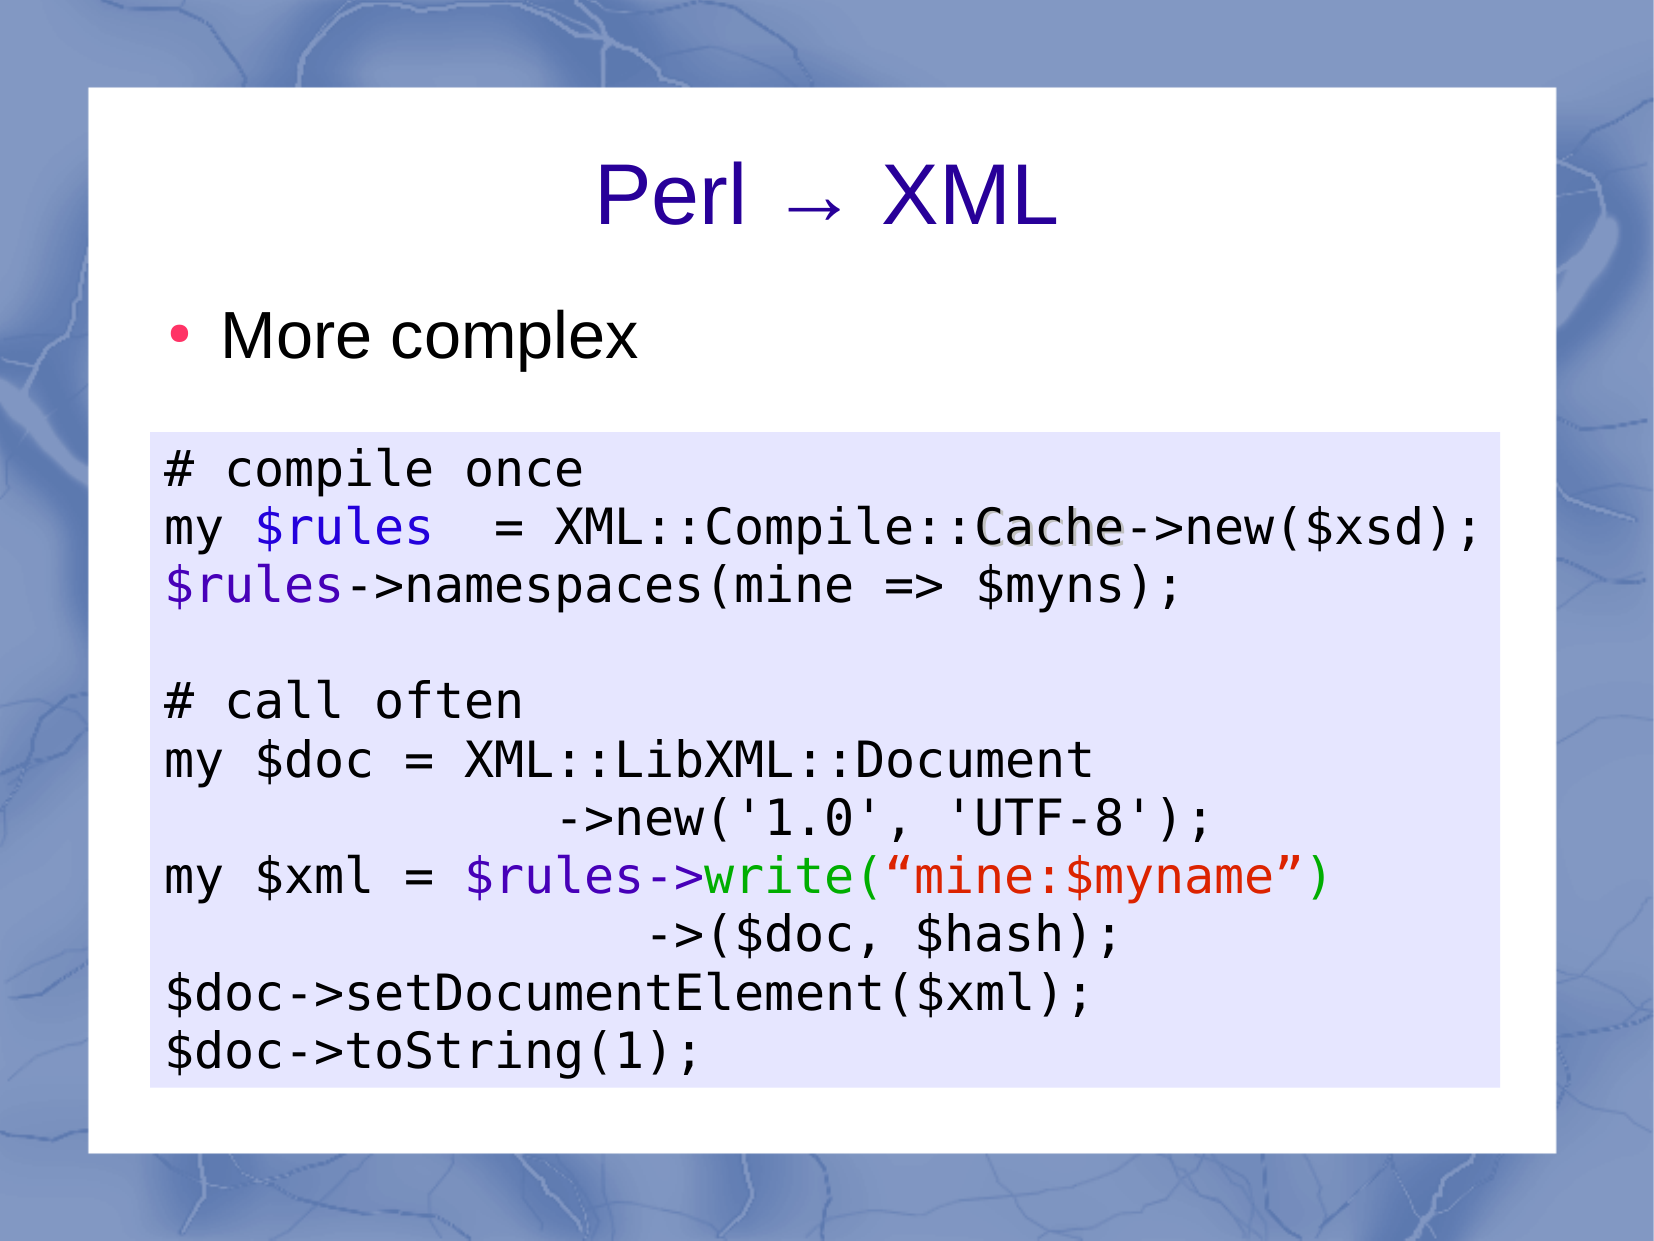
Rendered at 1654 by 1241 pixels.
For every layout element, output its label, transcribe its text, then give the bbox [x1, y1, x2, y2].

title Perl → XML [118, 90, 1536, 298]
picture [0, 0, 1654, 1241]
text_box # compile once my $rules = XML::Compile::Cache->new($xsd); $rules->namespaces(mine => $myns); # call often my $doc = XML::LibXML::Document ->new('1.0', 'UTF-8'); my $xml = $rules->write(“mine:$myname”) ->($doc, $hash); $doc->setDocumentElement($xml); $doc->toString(1); [150, 432, 1501, 1088]
list More complex [150, 297, 1509, 1117]
